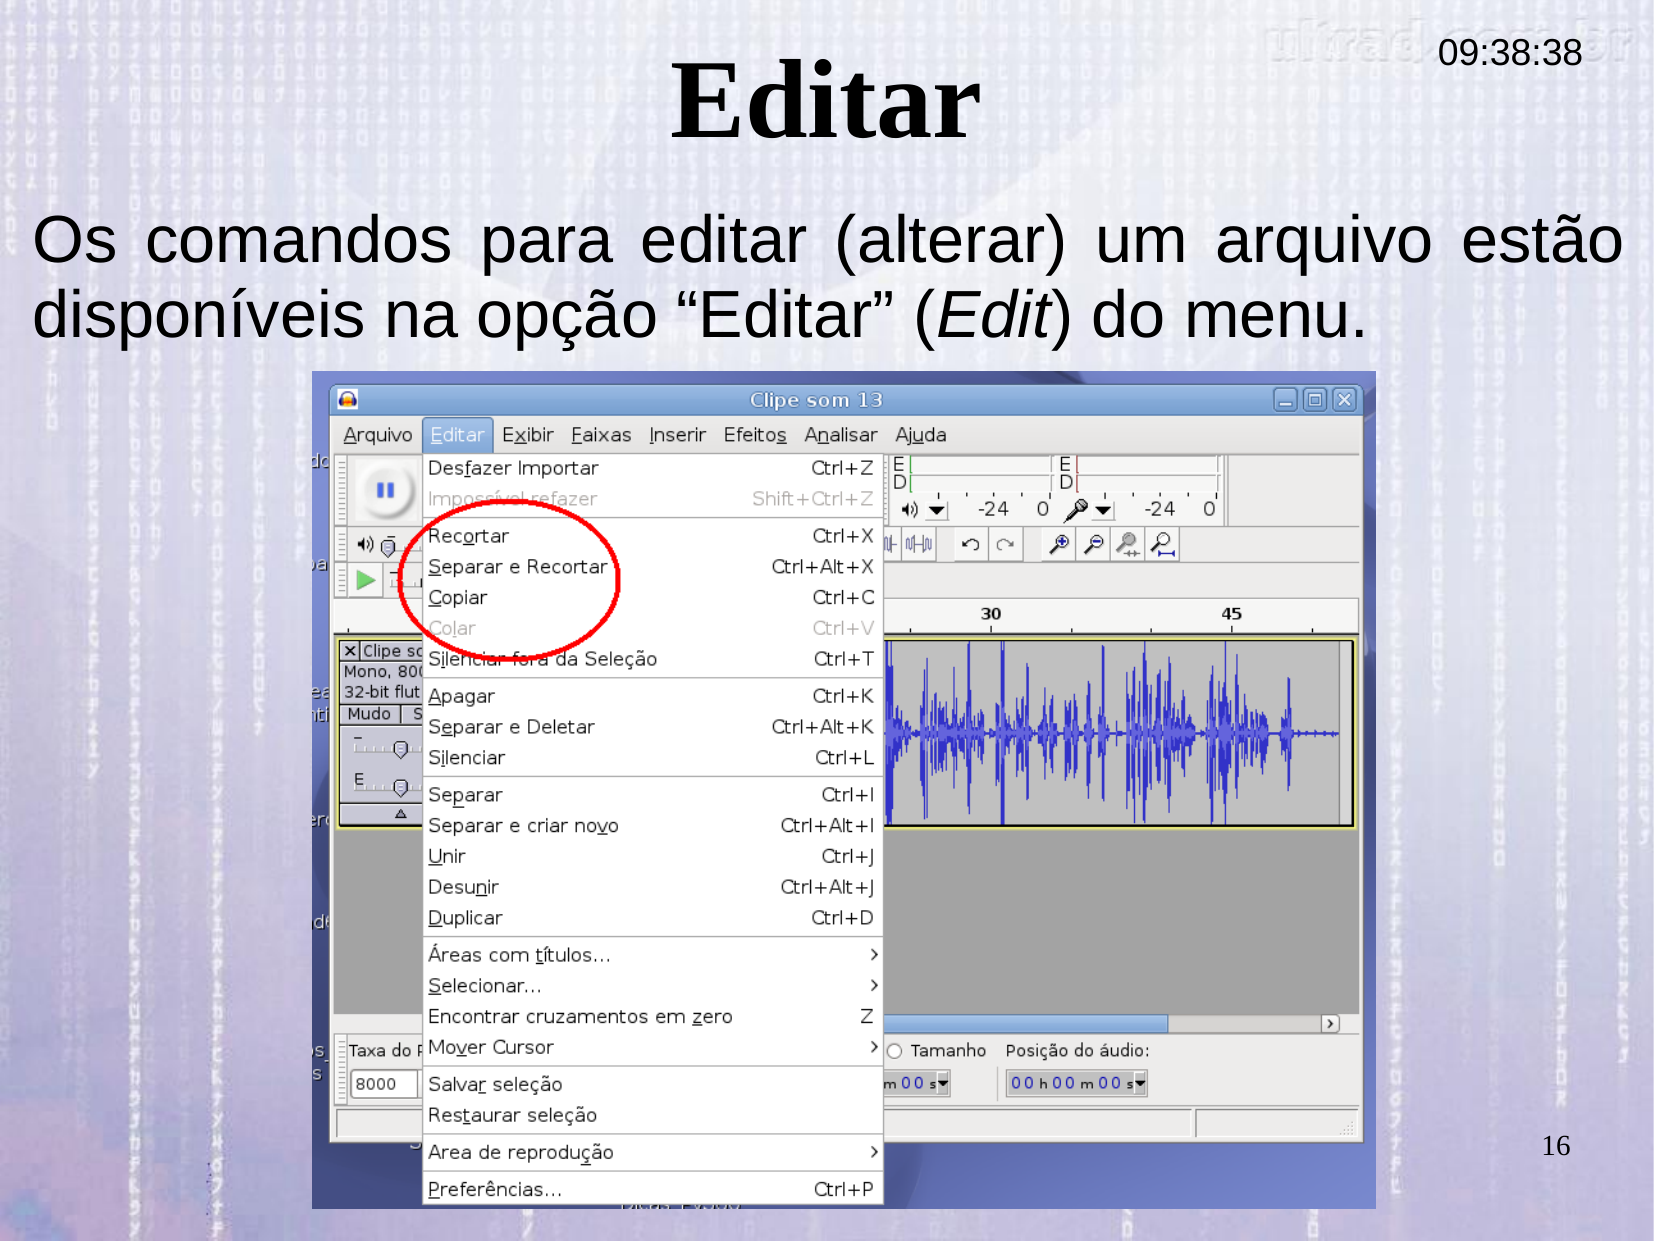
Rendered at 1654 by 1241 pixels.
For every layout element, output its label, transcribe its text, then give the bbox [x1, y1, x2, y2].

text_box Editar [29, 29, 1625, 191]
text_box Os comandos para editar (alterar) um arquivo estão disponíveis na opção “Editar” (Edit) do menu. [17, 194, 1641, 360]
picture [0, 0, 1654, 1241]
text_box 12:04:17 [1423, 23, 1631, 94]
